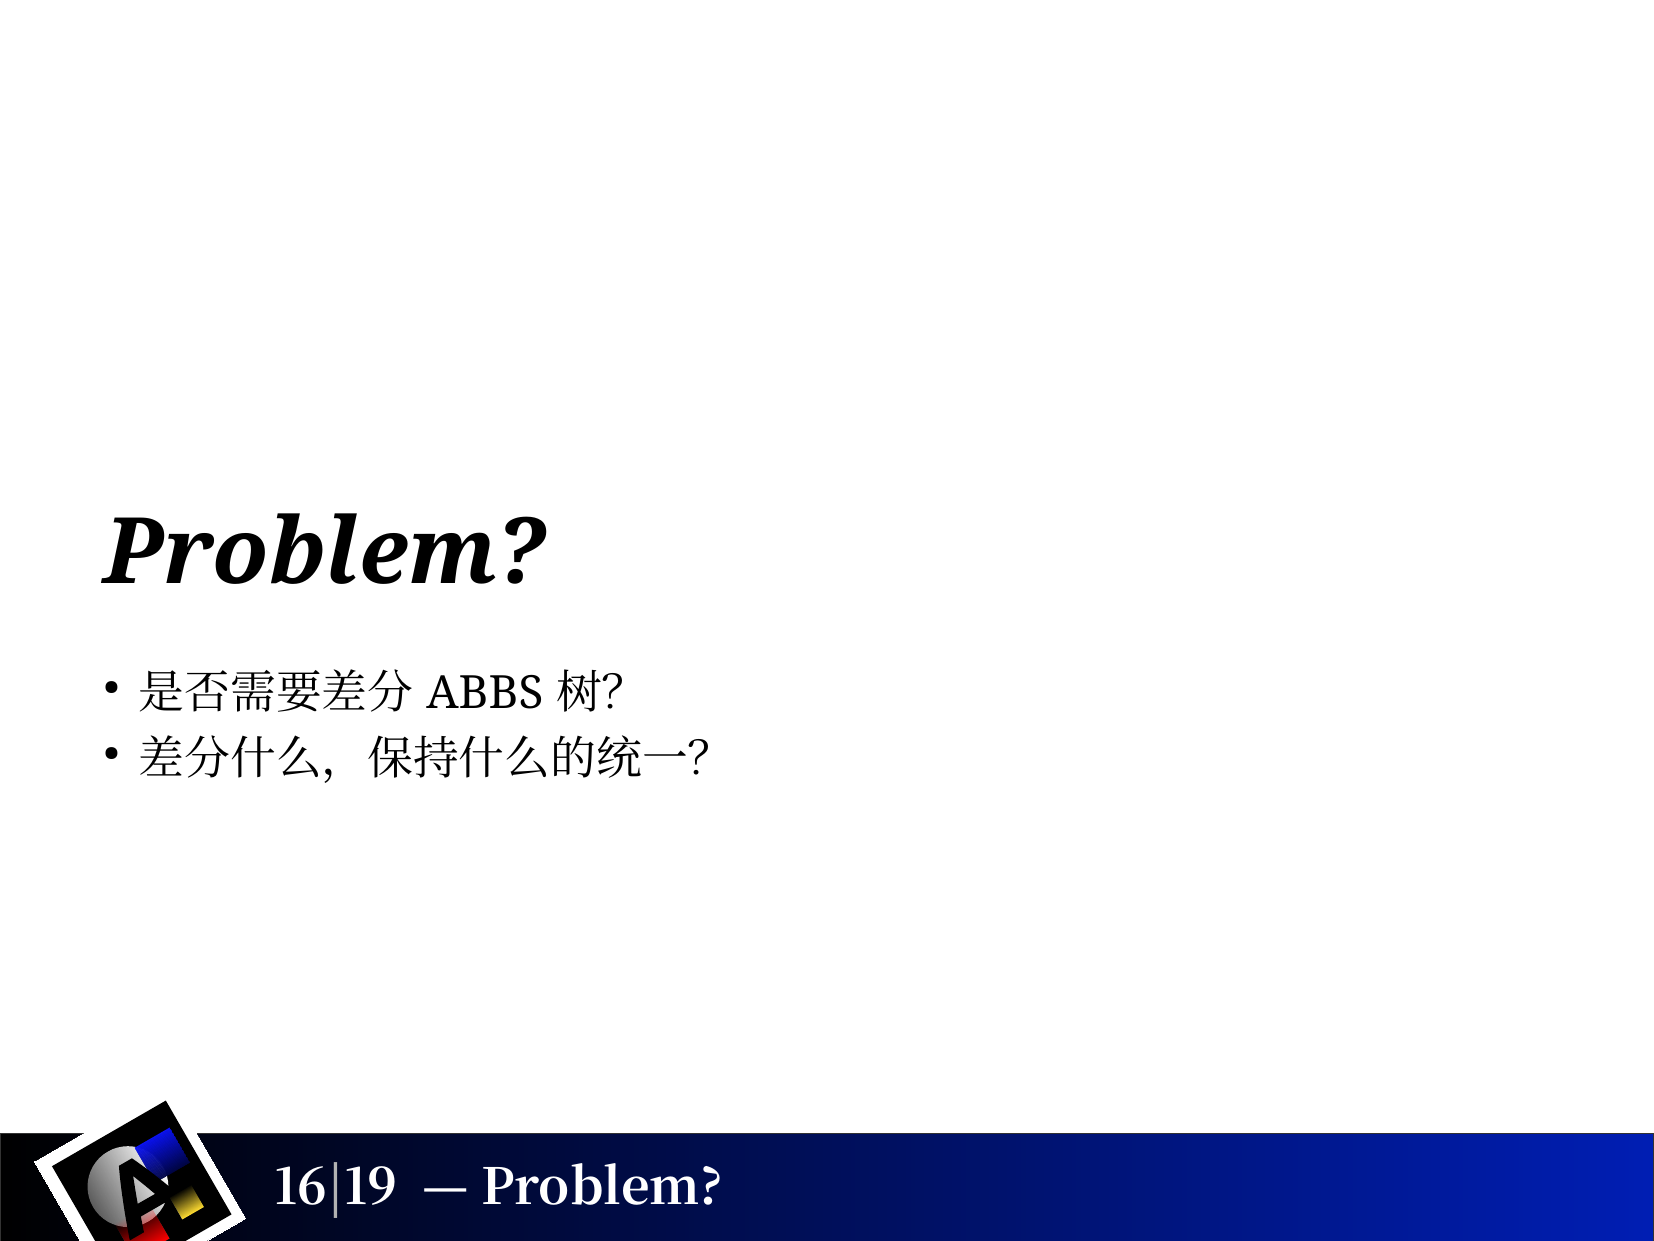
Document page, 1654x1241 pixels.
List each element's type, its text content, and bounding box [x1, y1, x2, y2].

text_box Problem? 是否需要差分ABBS树？ 差分什么，保持什么的统一？ [88, 478, 1056, 798]
picture [51, 1100, 232, 1241]
text_box <编号>|19 — <slide-name> [259, 1139, 1571, 1241]
text_box [0, 1084, 1654, 1241]
